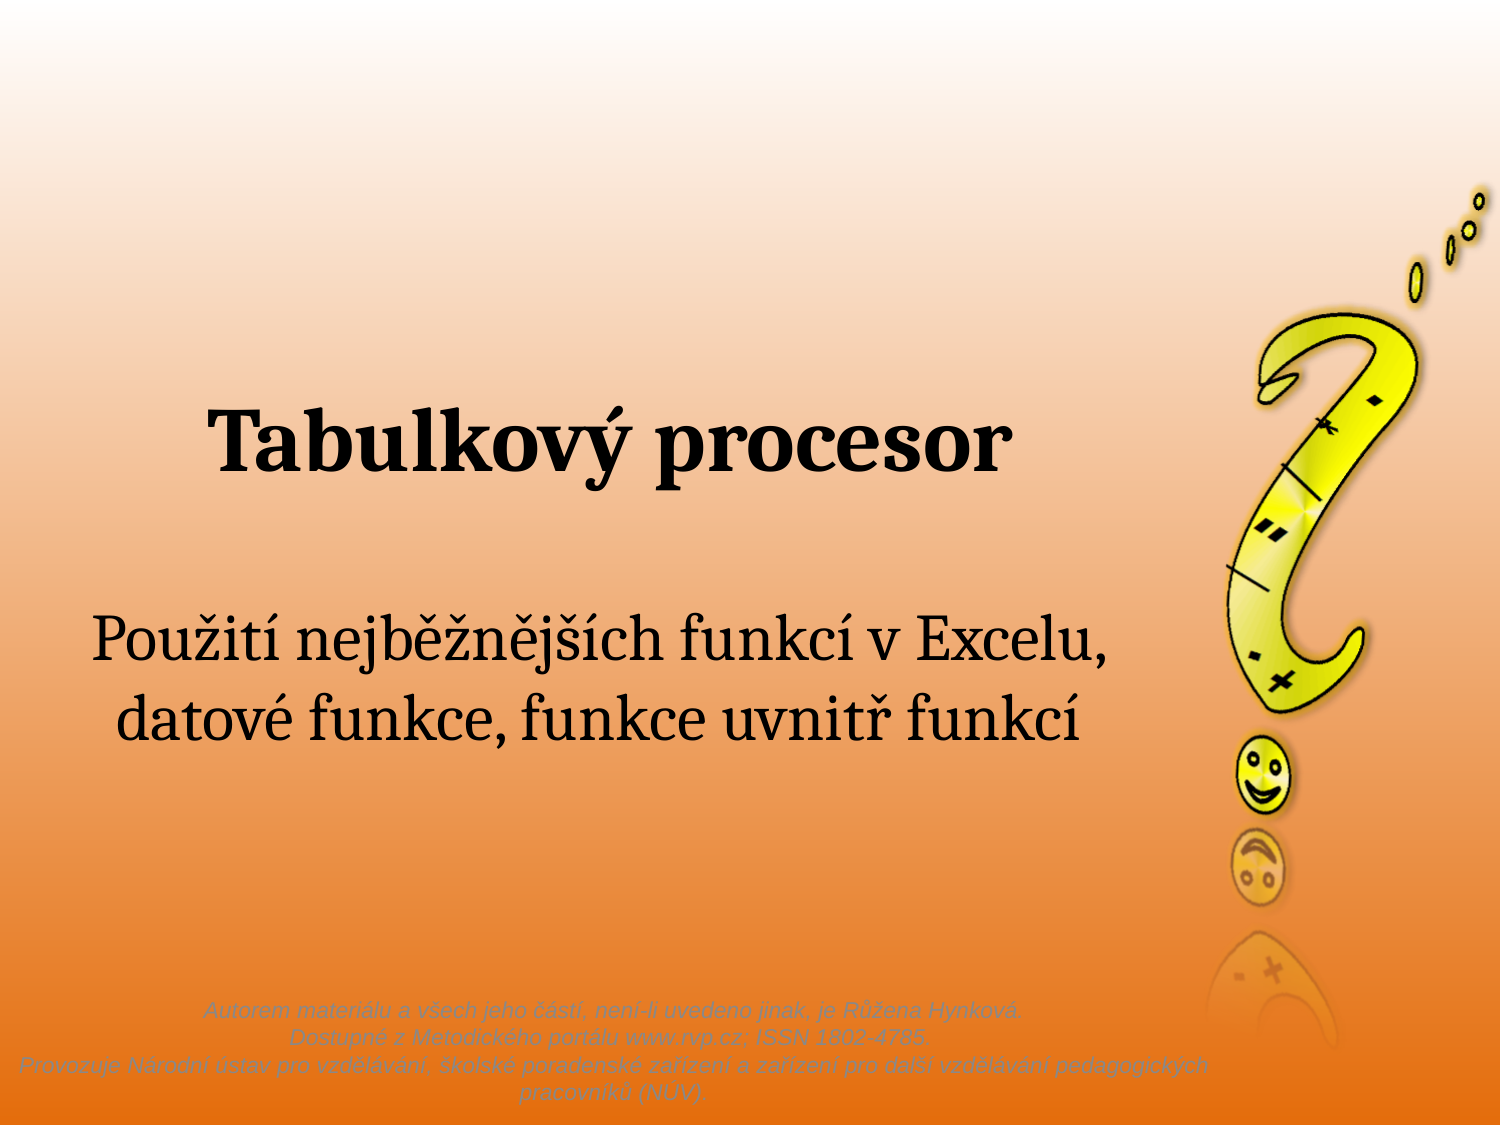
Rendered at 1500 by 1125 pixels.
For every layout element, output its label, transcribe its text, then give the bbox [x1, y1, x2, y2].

picture [1171, 1062, 1176, 1076]
text_box Použití nejběžnějších funkcí v Excelu, datové funkce, funkce uvnitř funkcí [0, 586, 1199, 874]
picture [1171, 160, 1500, 1125]
text_box Autorem materiálu a všech jeho částí, není-li uvedeno jinak, je Růžena Hynková. Dostupné z Metodického portálu www.rvp.cz; ISSN 1802-4785. Provozuje Národní ústav pro vzdělávání, školské poradenské zařízení a zařízení pro další vzdělávání pedagogických pracovníků (NÚV). [0, 987, 1229, 1048]
title Tabulkový procesor [0, 314, 1223, 556]
